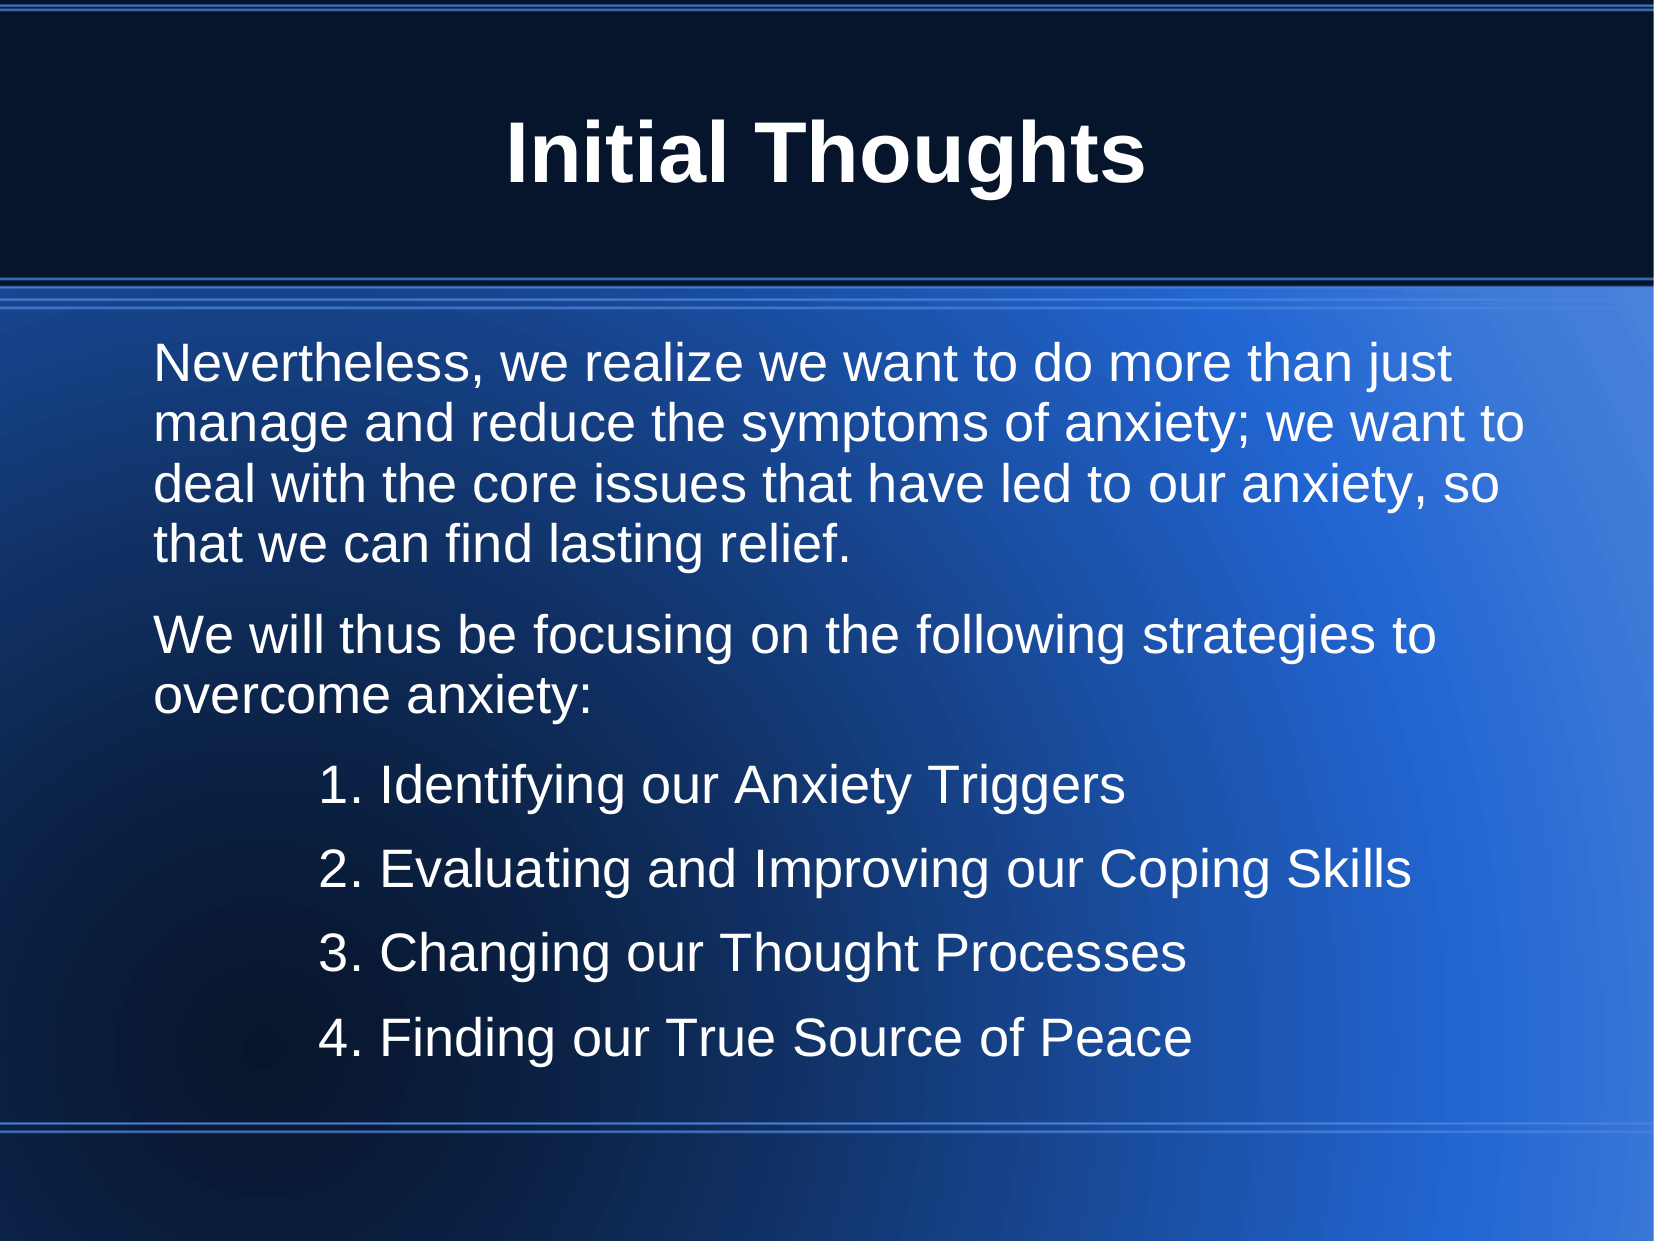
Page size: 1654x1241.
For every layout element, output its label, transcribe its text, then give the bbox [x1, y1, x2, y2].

picture [0, 0, 1654, 1241]
title Initial Thoughts [82, 49, 1571, 257]
list Nevertheless, we realize we want to do more than just manage and reduce the symptoms of anxiety; we want to deal with the core issues that have led to our anxiety, so that we can find lasting relief. We will thus be focusing on the following strategies to overcome anxiety: 1. Identifying our Anxiety Triggers 2. Evaluating and Improving our Coping Skills 3. Changing our Thought Processes 4. Finding our True Source of Peace [82, 332, 1571, 1203]
